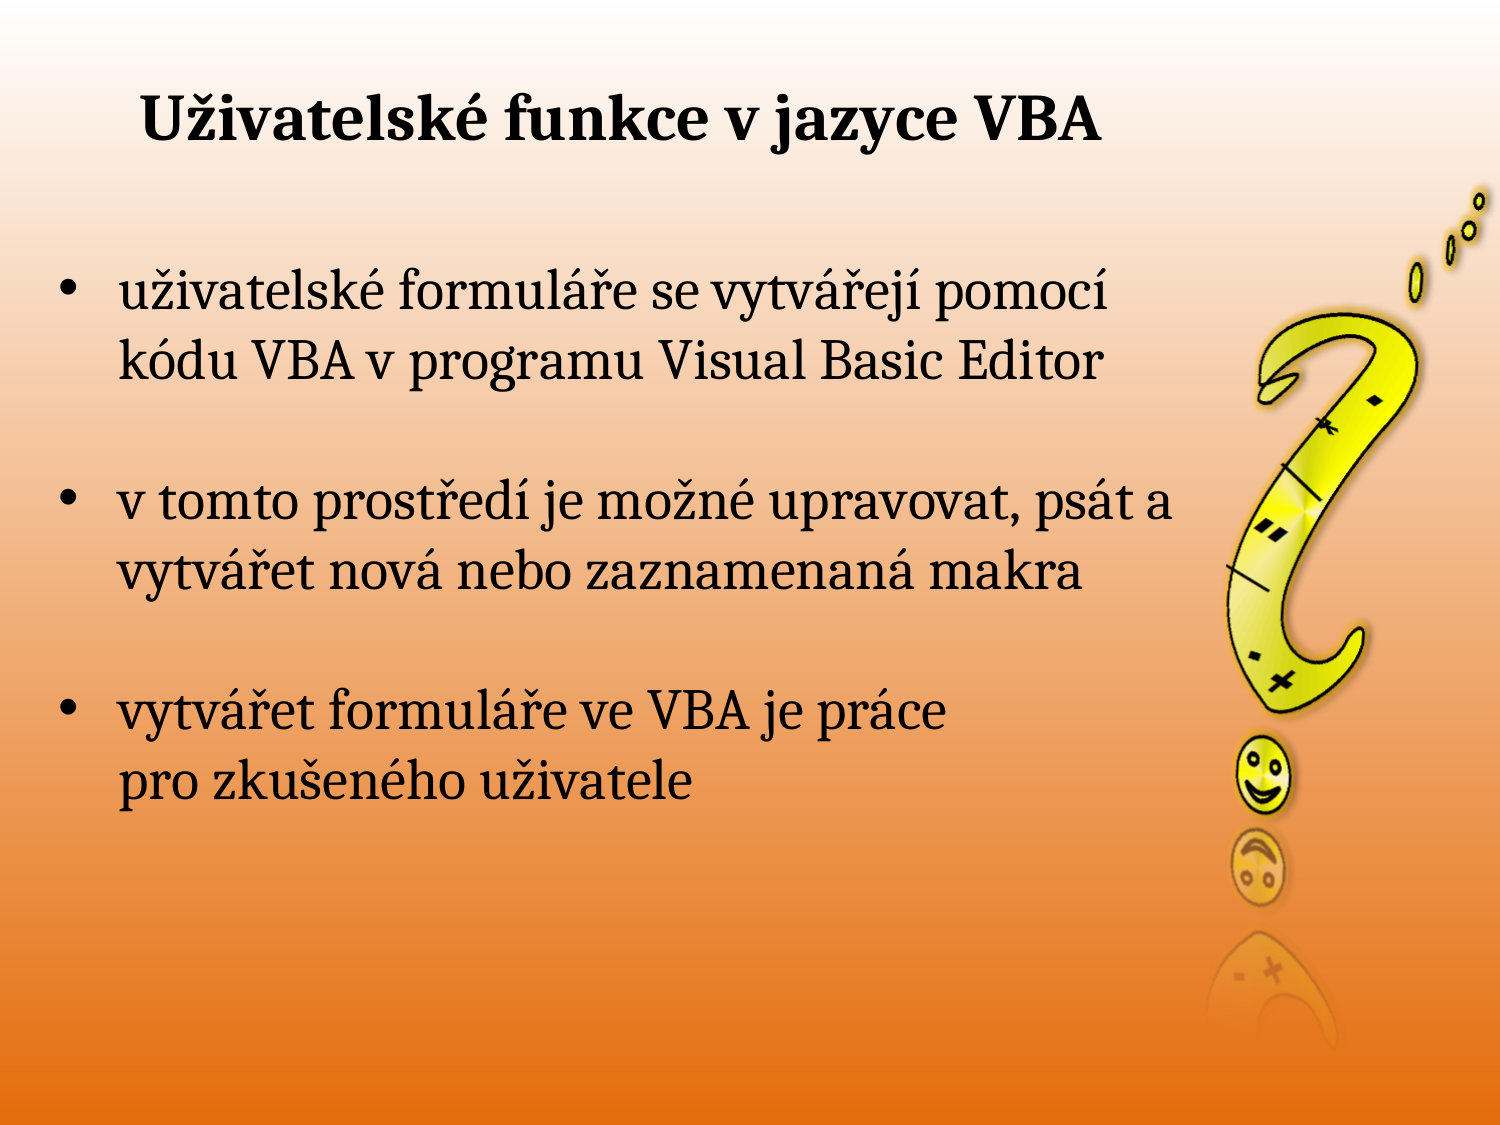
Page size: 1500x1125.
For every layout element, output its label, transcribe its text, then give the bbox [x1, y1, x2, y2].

picture [1171, 160, 1500, 1125]
text_box Uživatelské funkce v jazyce VBA [0, 66, 1199, 162]
text_box uživatelské formuláře se vytvářejí pomocí kódu VBA v programu Visual Basic Editor v tomto prostředí je možné upravovat, psát a vytvářet nová nebo zaznamenaná makra vytvářet formuláře ve VBA je práce pro zkušeného uživatele [0, 243, 1223, 889]
